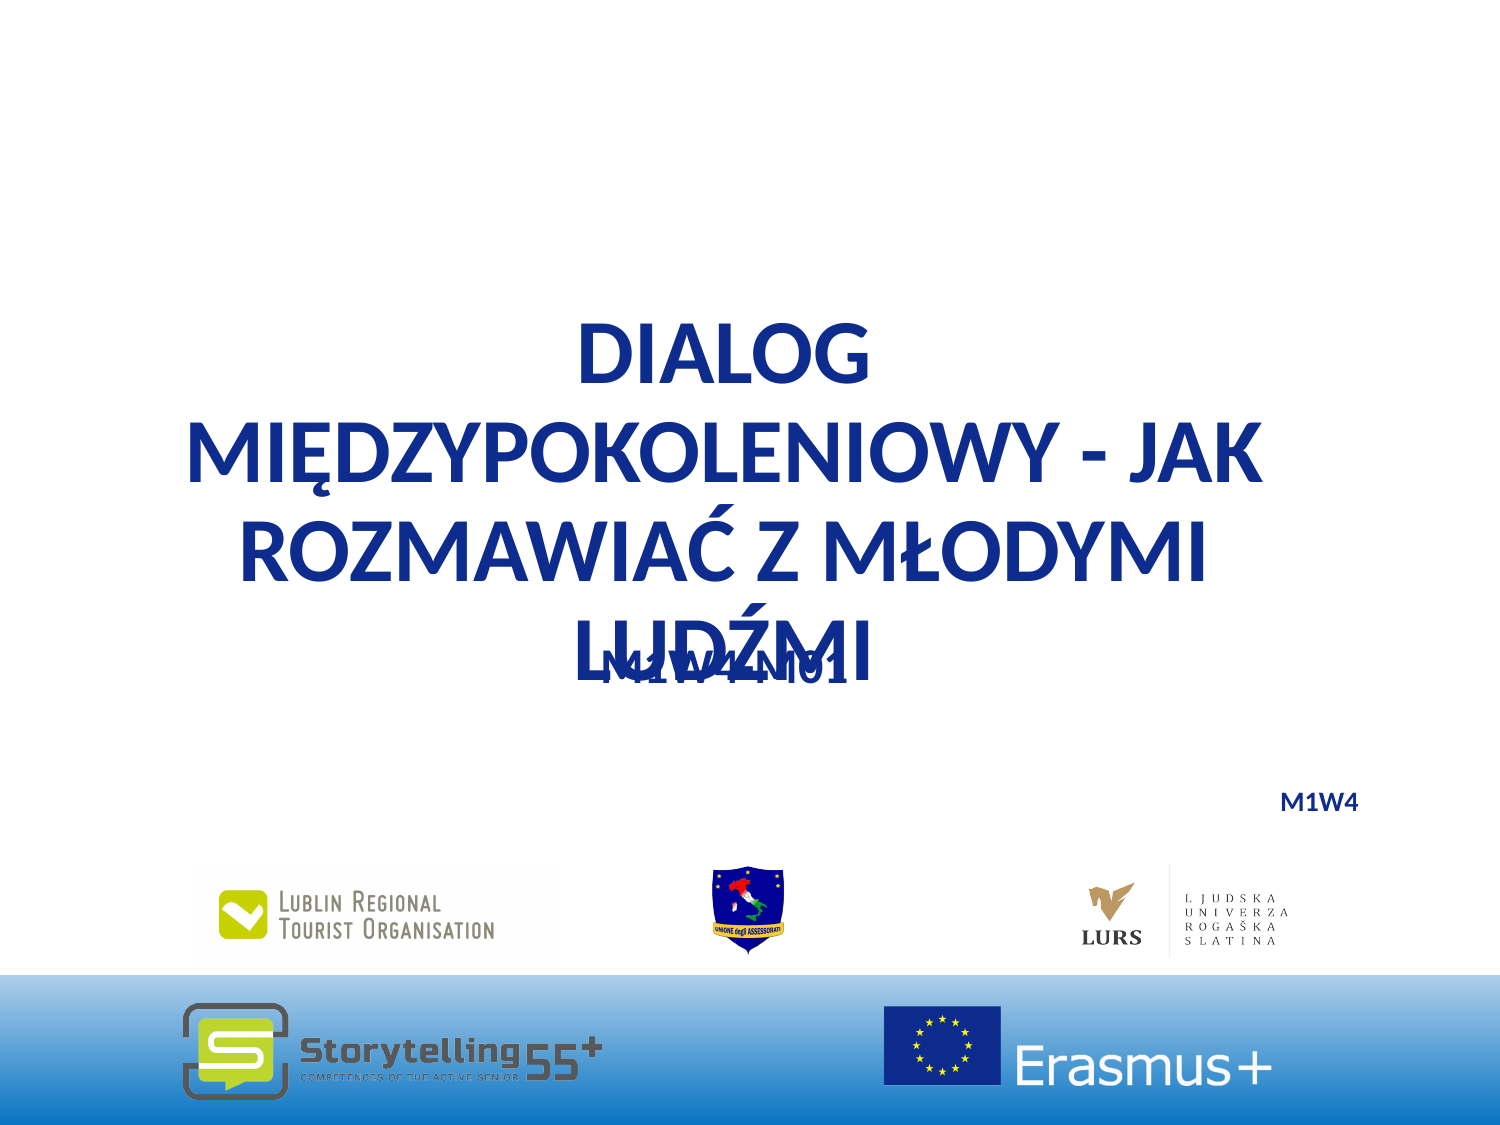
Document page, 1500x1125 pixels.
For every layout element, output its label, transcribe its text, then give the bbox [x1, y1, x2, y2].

title DIALOG MIĘDZYPOKOLENIOWY - JAK ROZMAWIAĆ Z MŁODYMI LUDŹMI [162, 296, 1288, 487]
text_box M1W4 [1172, 777, 1467, 823]
picture [1082, 864, 1288, 958]
picture [192, 863, 559, 966]
picture [698, 861, 802, 959]
picture [183, 1004, 602, 1100]
text_box [0, 857, 1500, 1125]
subtitle M1W4-M01 [127, 638, 1322, 778]
picture [861, 983, 1294, 1108]
